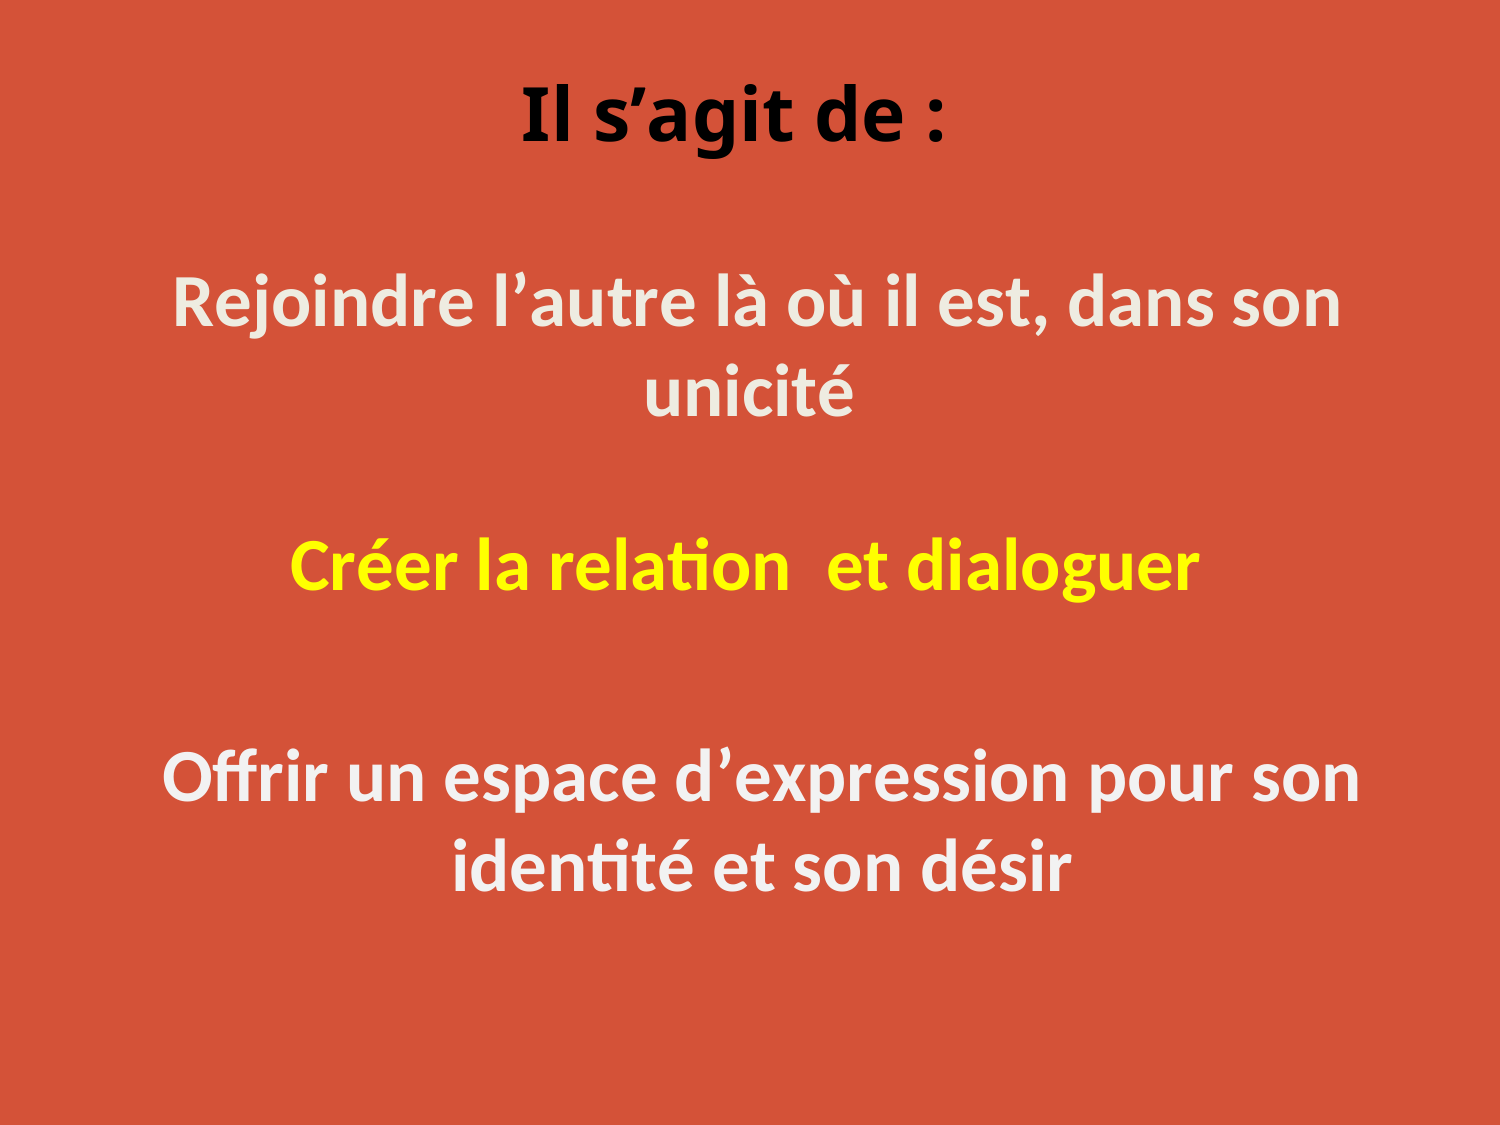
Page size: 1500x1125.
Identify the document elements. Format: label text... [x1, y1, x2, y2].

text_box Rejoindre l’autre là où il est, dans son unicité [93, 243, 1423, 439]
text_box Créer la relation et dialoguer [34, 507, 1458, 614]
text_box Offrir un espace d’expression pour son identité et son désir [98, 718, 1428, 915]
text_box Il s’agit de : [34, 59, 1455, 165]
